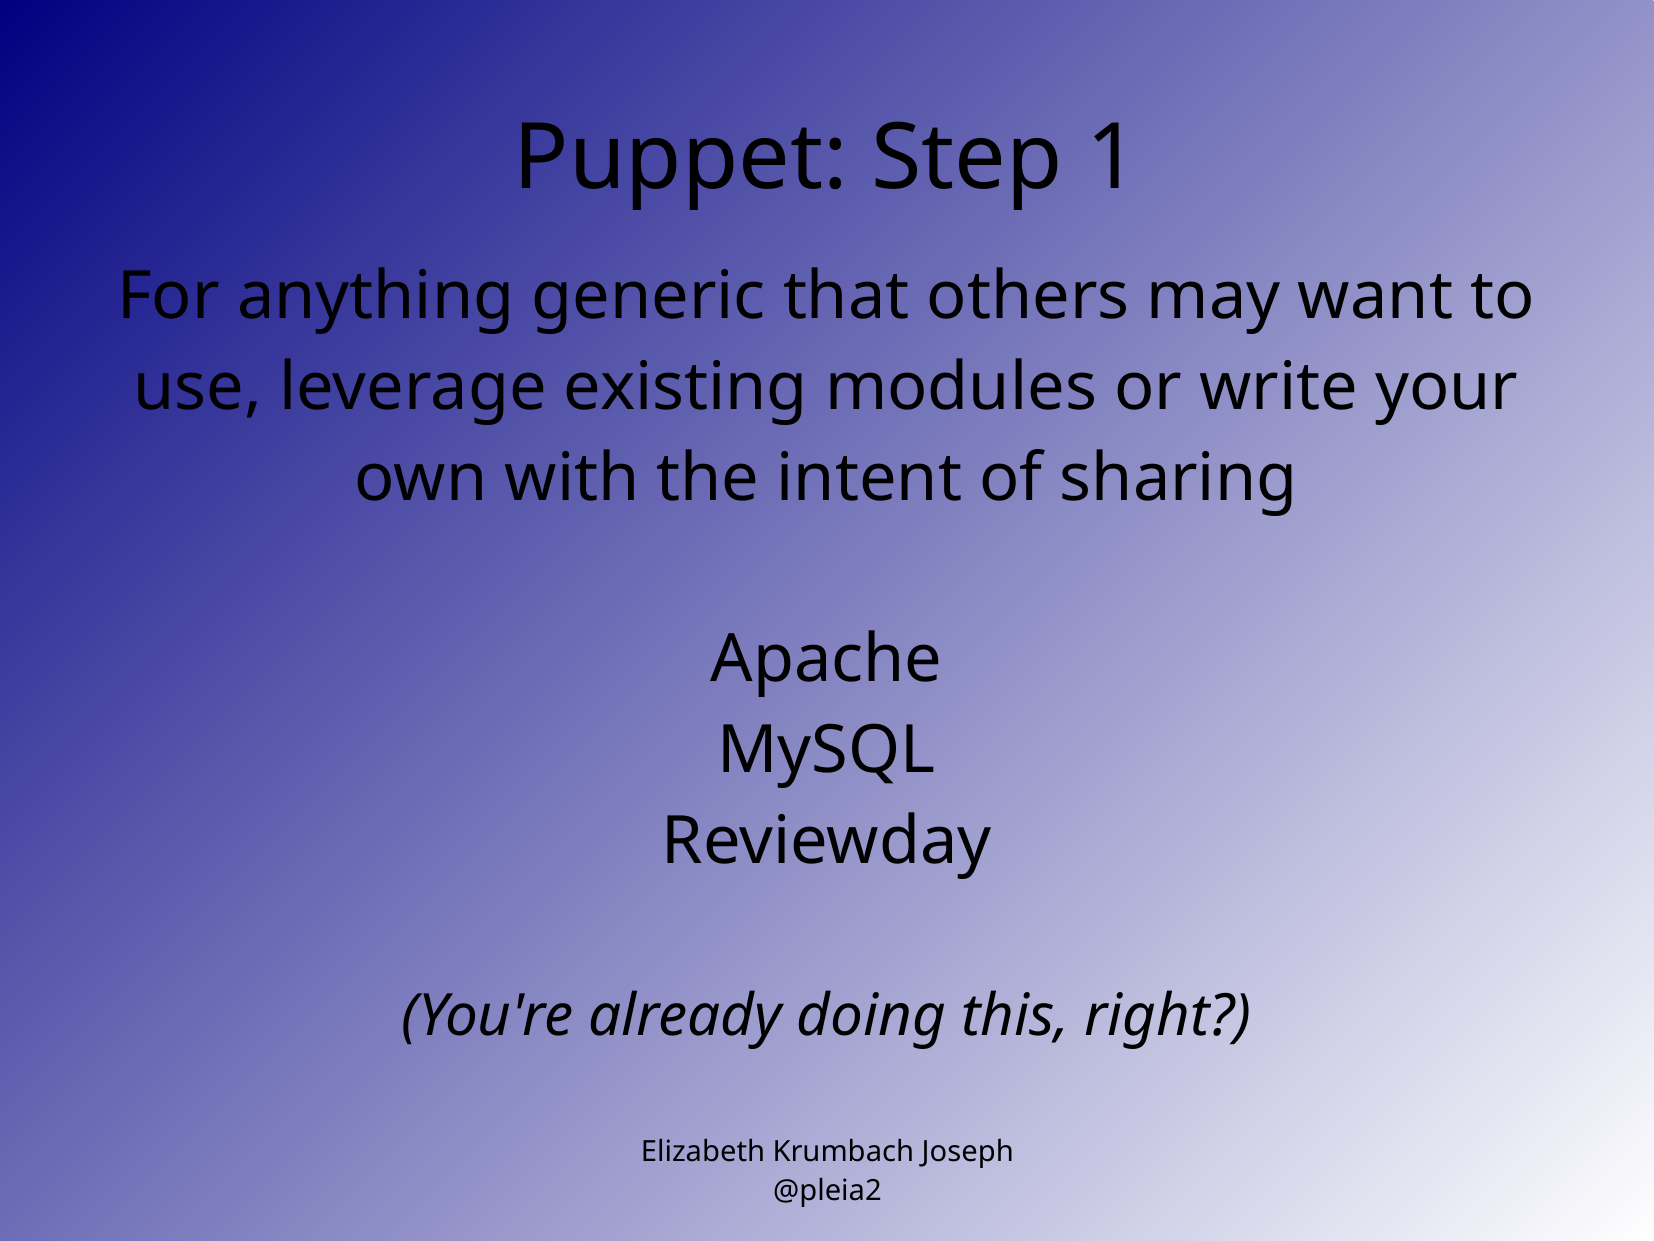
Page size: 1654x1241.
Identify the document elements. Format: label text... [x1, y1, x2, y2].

subtitle For anything generic that others may want to use, leverage existing modules or write your own with the intent of sharing Apache MySQL Reviewday (You're already doing this, right?) [82, 290, 1571, 1010]
title Puppet: Step 1 [82, 49, 1571, 257]
